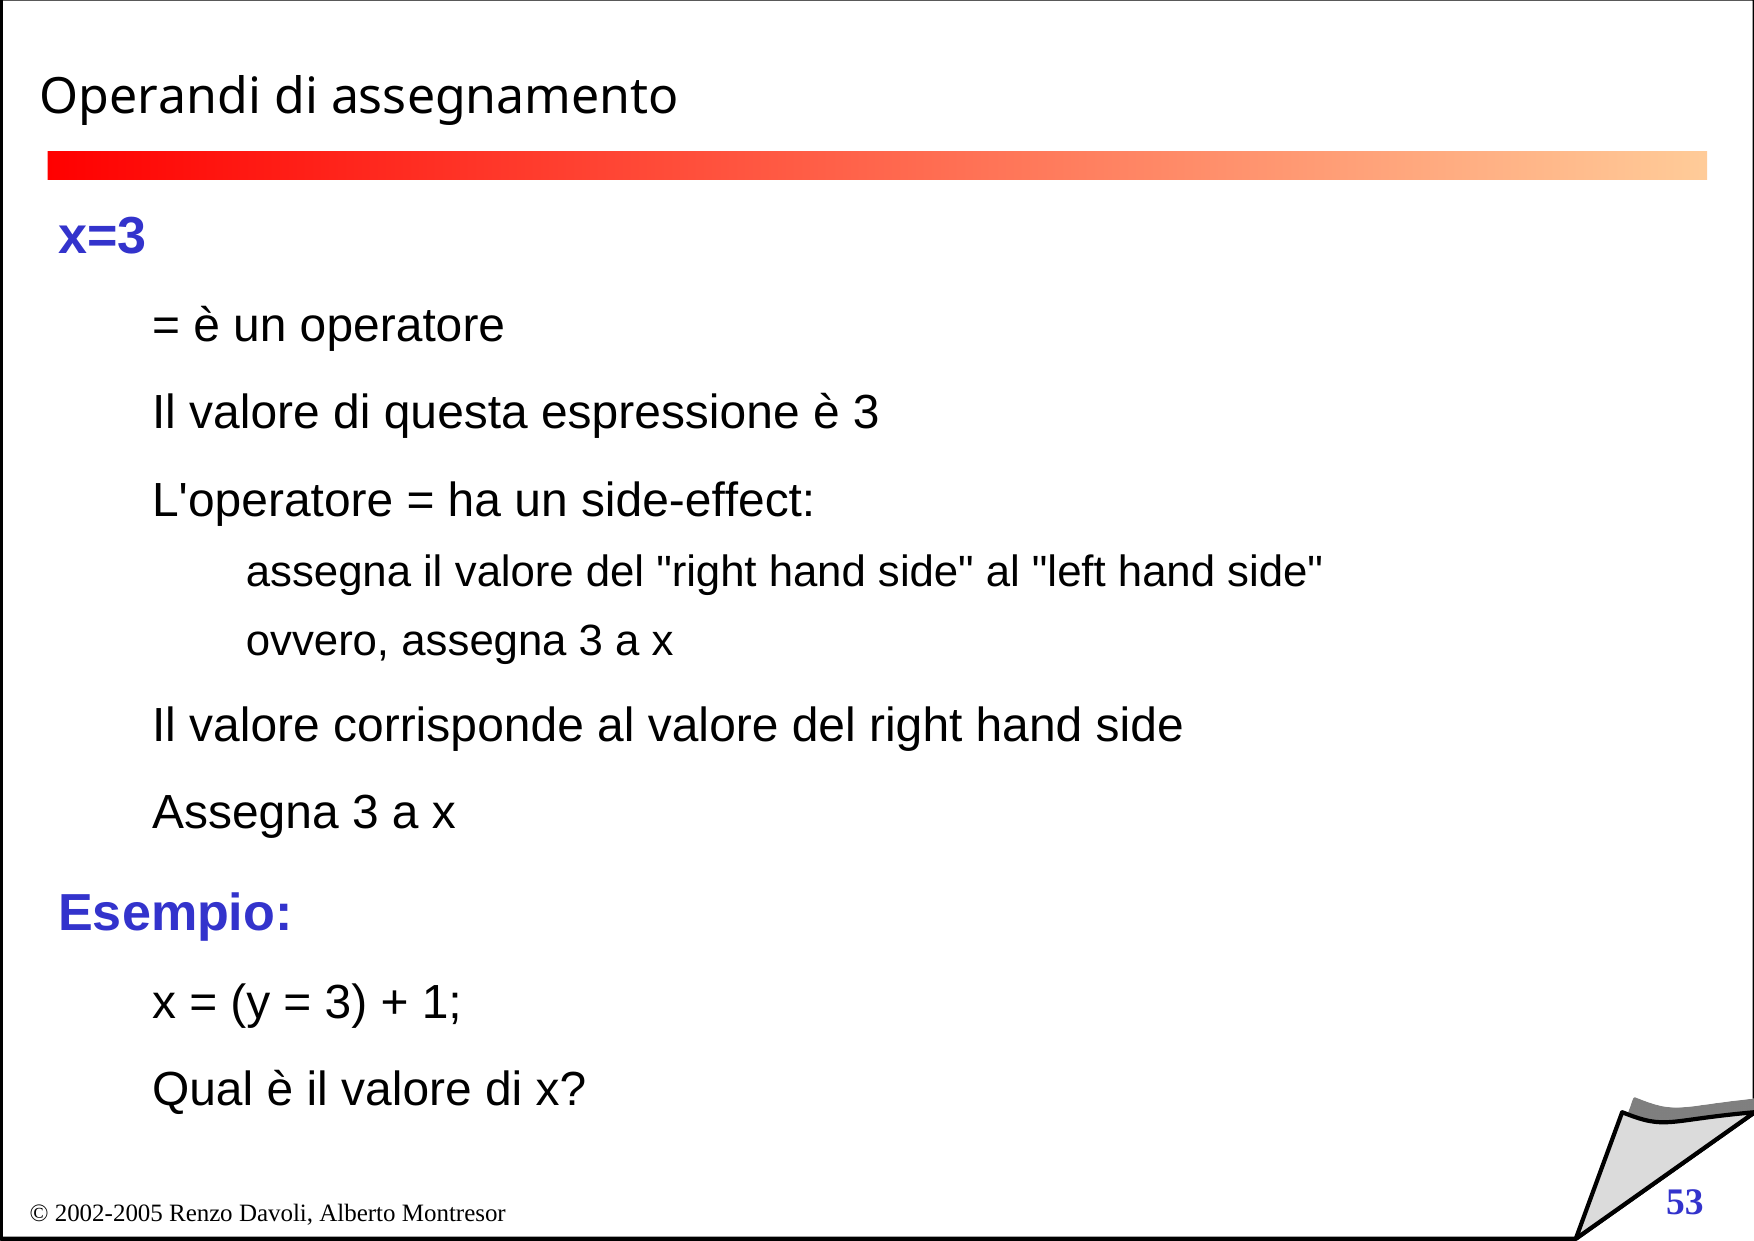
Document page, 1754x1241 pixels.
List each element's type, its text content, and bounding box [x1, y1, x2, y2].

list x=3 = è un operatore Il valore di questa espressione è 3 L'operatore = ha un side-effect: assegna il valore del "right hand side" al "left hand side" ovvero, assegna 3 a x Il valore corrisponde al valore del right hand side Assegna 3 a x Esempio: x = (y = 3) + 1; Qual è il valore di x? [58, 206, 1696, 1228]
text_box main [750, 151, 754, 179]
title Operandi di assegnamento [40, 49, 1714, 144]
